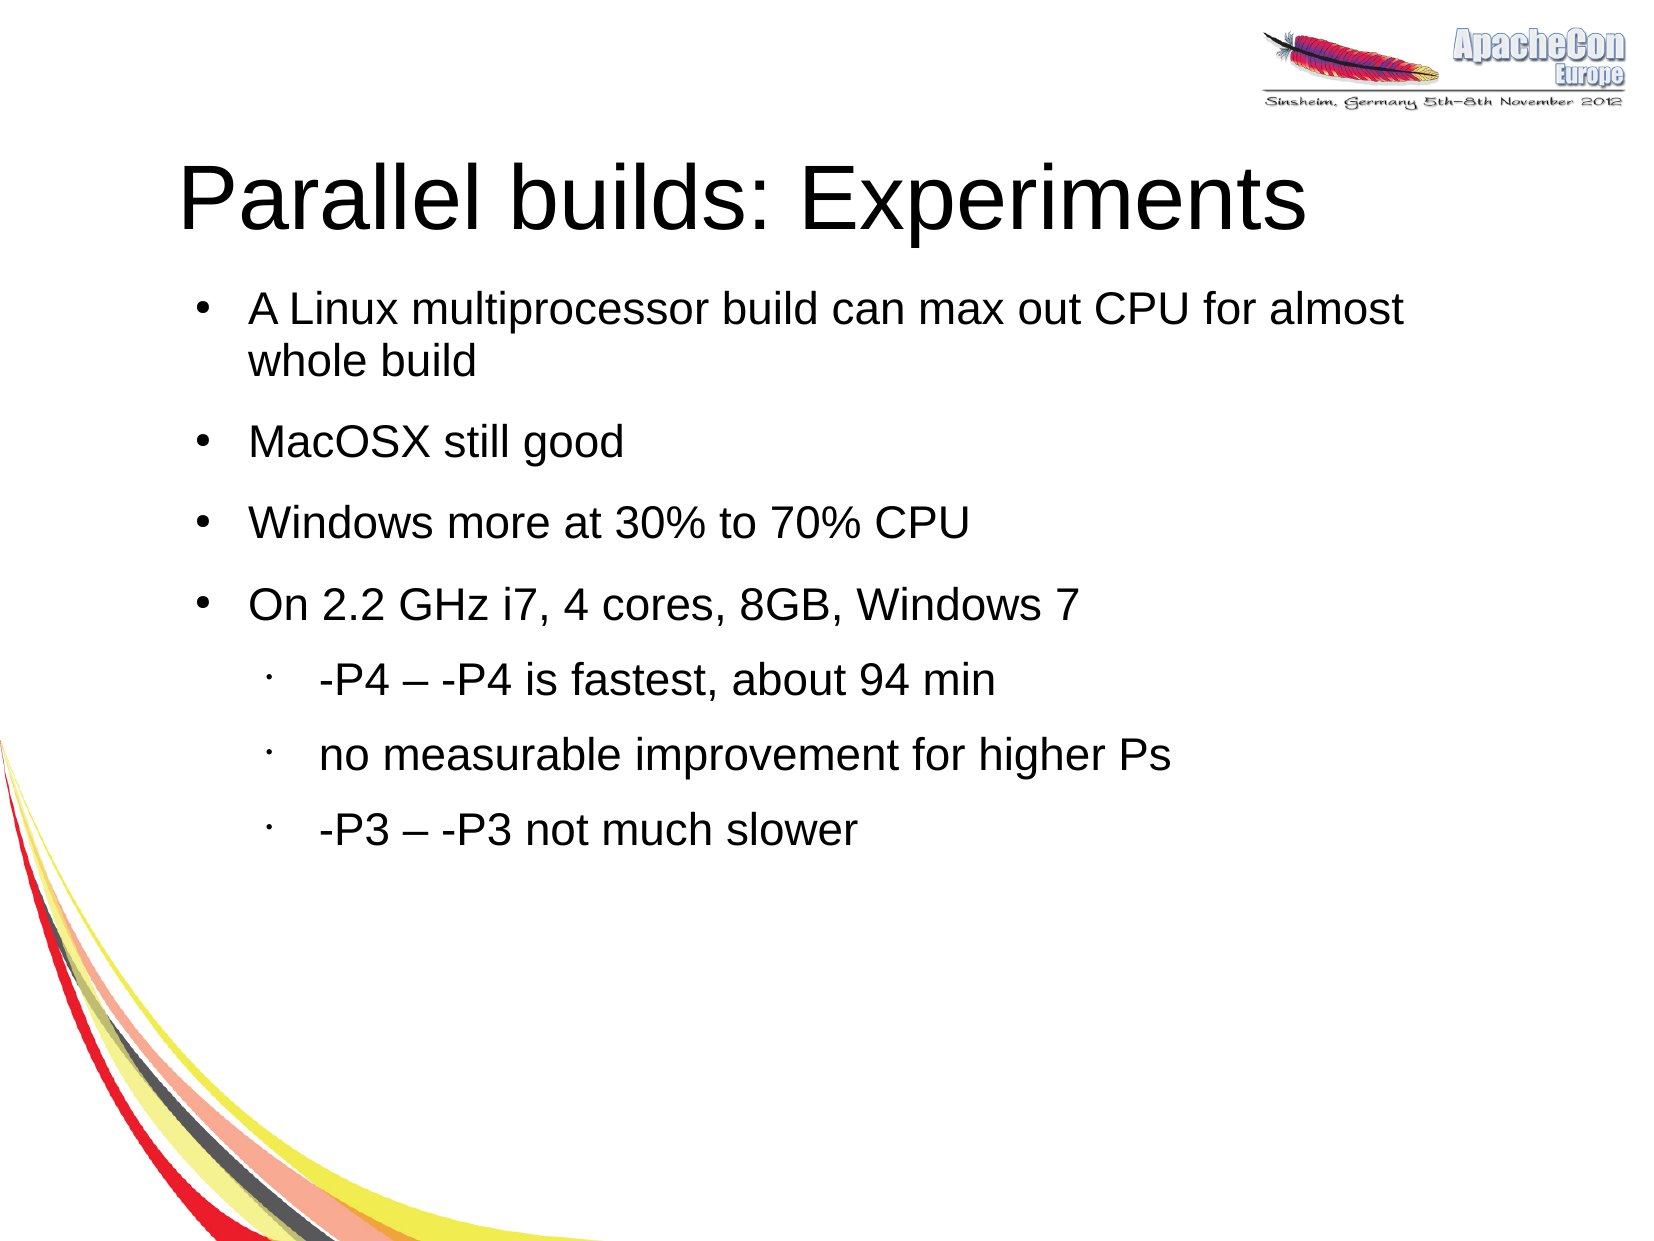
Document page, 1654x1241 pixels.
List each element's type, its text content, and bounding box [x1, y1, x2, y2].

list A Linux multiprocessor build can max out CPU for almost whole build MacOSX still good Windows more at 30% to 70% CPU On 2.2 GHz i7, 4 cores, 8GB, Windows 7 -P4 – -P4 is fastest, about 94 min no measurable improvement for higher Ps -P3 – -P3 not much slower [177, 283, 1536, 1004]
title Parallel builds: Experiments [177, 141, 1536, 254]
picture [0, 0, 1654, 1241]
